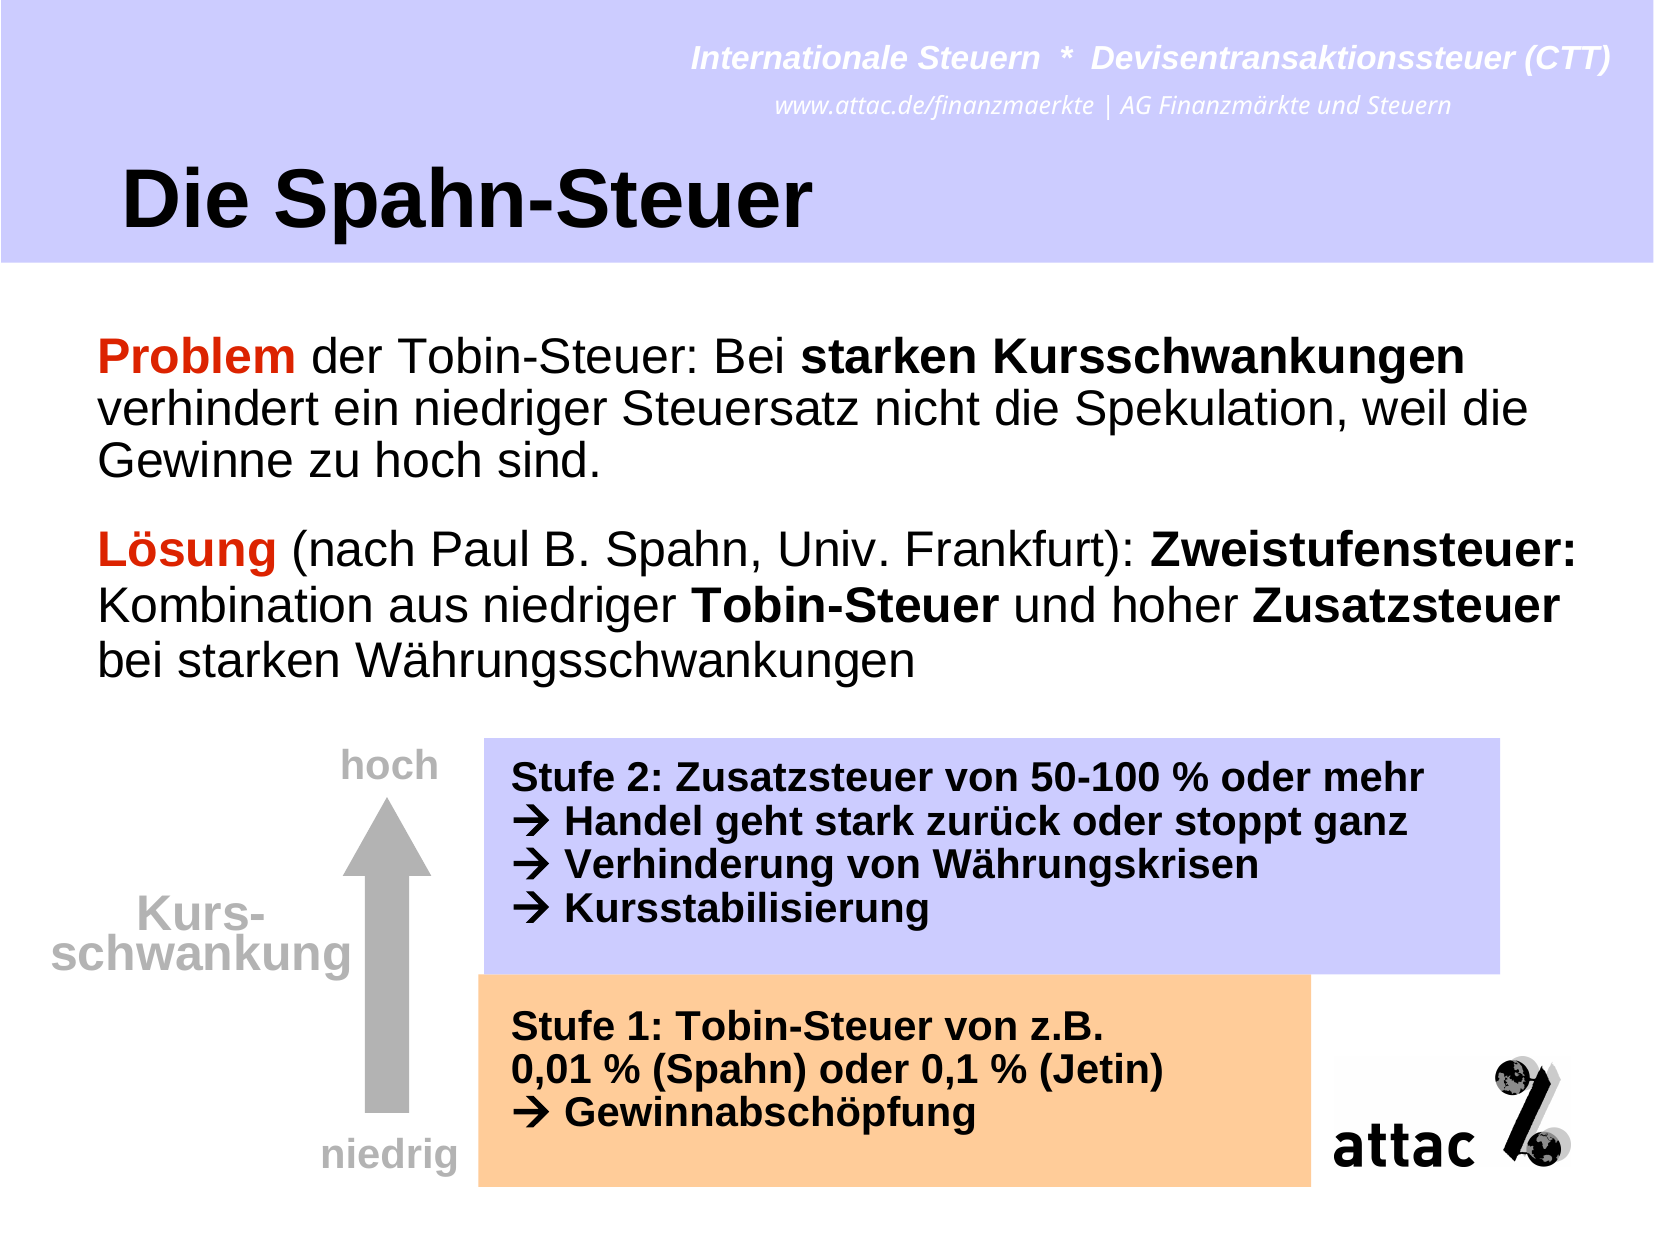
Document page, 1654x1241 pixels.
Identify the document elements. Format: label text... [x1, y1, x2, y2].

text_box Stufe 2: Zusatzsteuer von 50-100 % oder mehr  Handel geht stark zurück oder stoppt ganz  Verhinderung von Währungskrisen  Kursstabilisierung [496, 749, 1524, 939]
text_box www.attac.de/finanzmaerkte | AG Finanzmärkte und Steuern [759, 76, 1534, 131]
text_box hoch [295, 749, 485, 793]
text_box [478, 738, 1501, 1187]
text_box Stufe 1: Tobin-Steuer von z.B. 0,01 % (Spahn) oder 0,1 % (Jetin)  Gewinnabschöpfung [496, 998, 1276, 1143]
text_box niedrig [295, 1139, 485, 1183]
text_box Internationale Steuern * Devisentransaktionssteuer (CTT) [407, 41, 1654, 77]
text_box Kurs- schwankung [35, 891, 368, 986]
text_box Problem der Tobin-Steuer: Bei starken Kursschwankungen verhindert ein niedriger Steuersatz nicht die Spekulation, weil die Gewinne zu hoch sind. [82, 324, 1619, 496]
text_box Die Spahn-Steuer [106, 159, 963, 250]
text_box Lösung (nach Paul B. Spahn, Univ. Frankfurt): Zweistufensteuer: Kombination aus niedriger Tobin-Steuer und hoher Zusatzsteuer bei starken Währungsschwankungen [82, 513, 1619, 734]
text_box [1, 0, 1654, 263]
text_box [342, 797, 432, 1113]
picture [1334, 1056, 1571, 1167]
